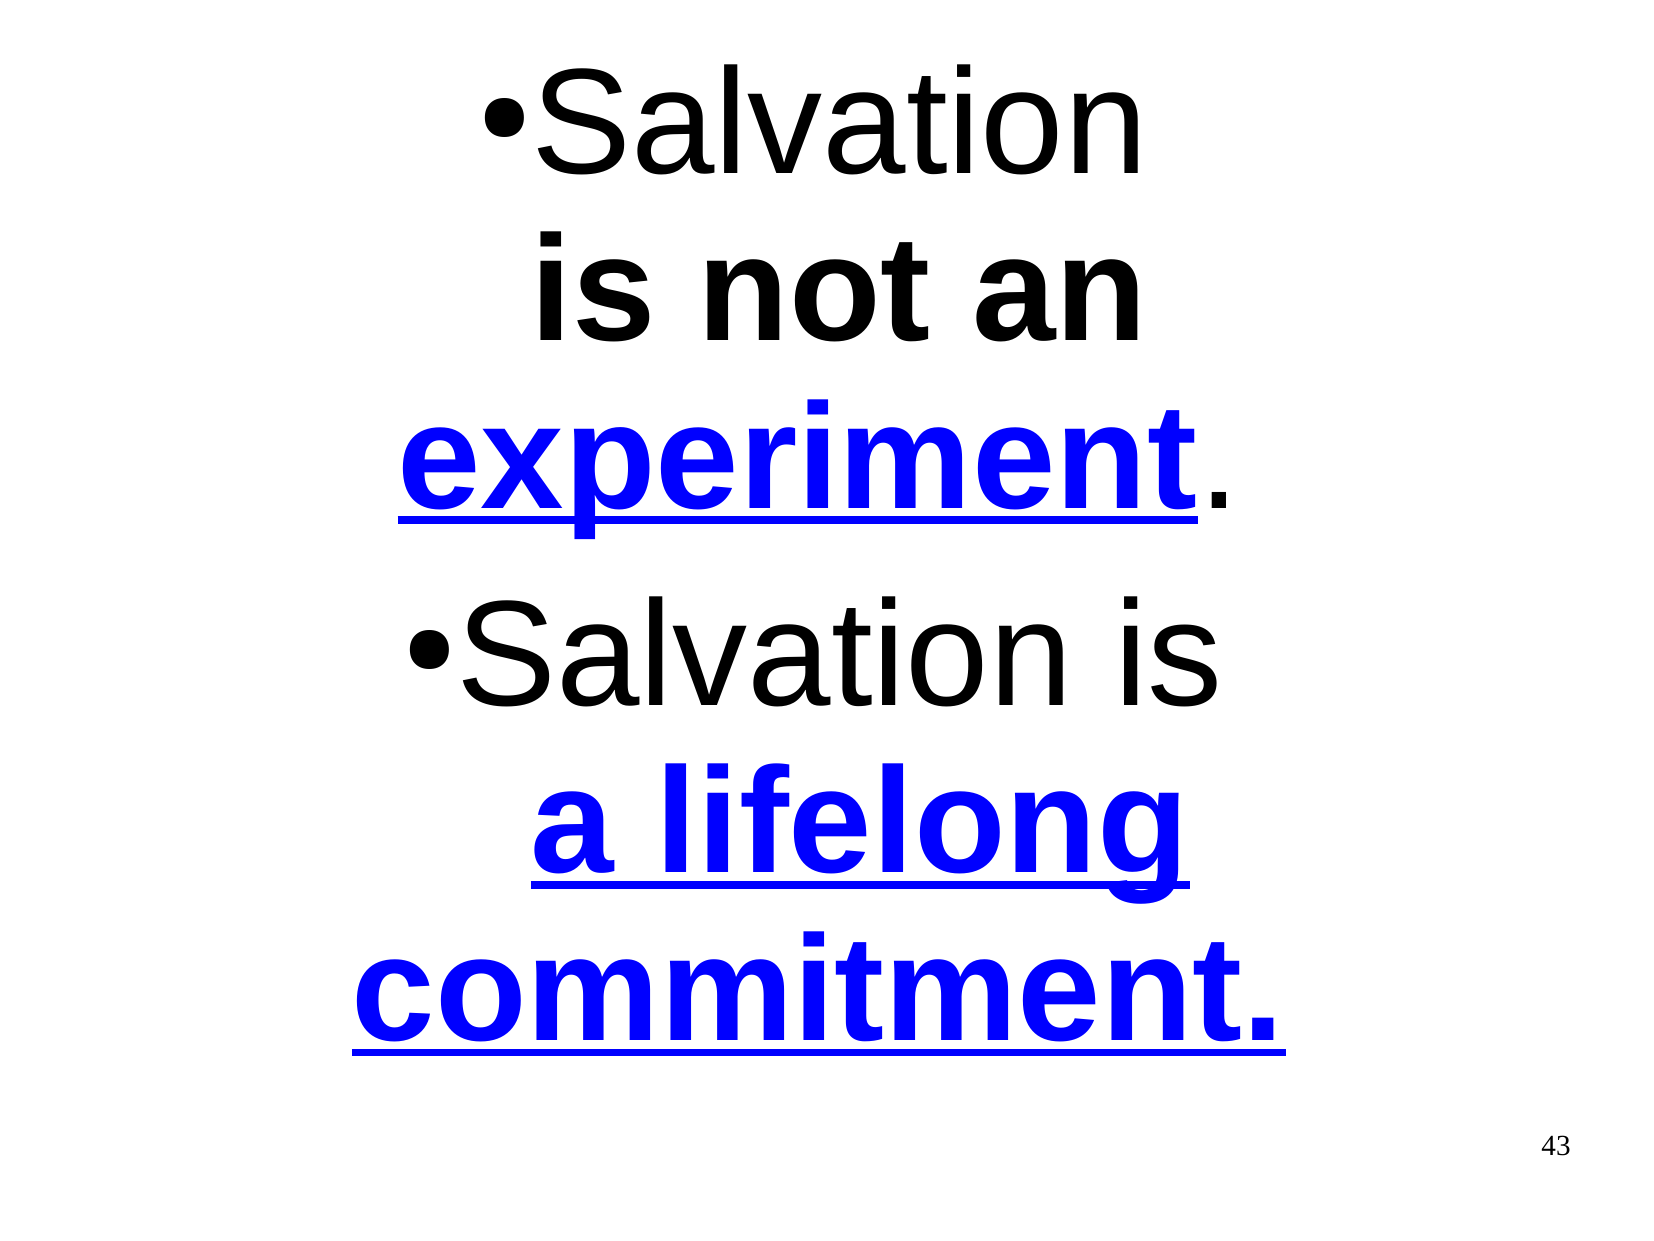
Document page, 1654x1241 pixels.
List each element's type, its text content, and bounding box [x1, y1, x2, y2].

list Salvation is not an experiment. Salvation is a lifelong commitment. [37, 37, 1613, 1201]
